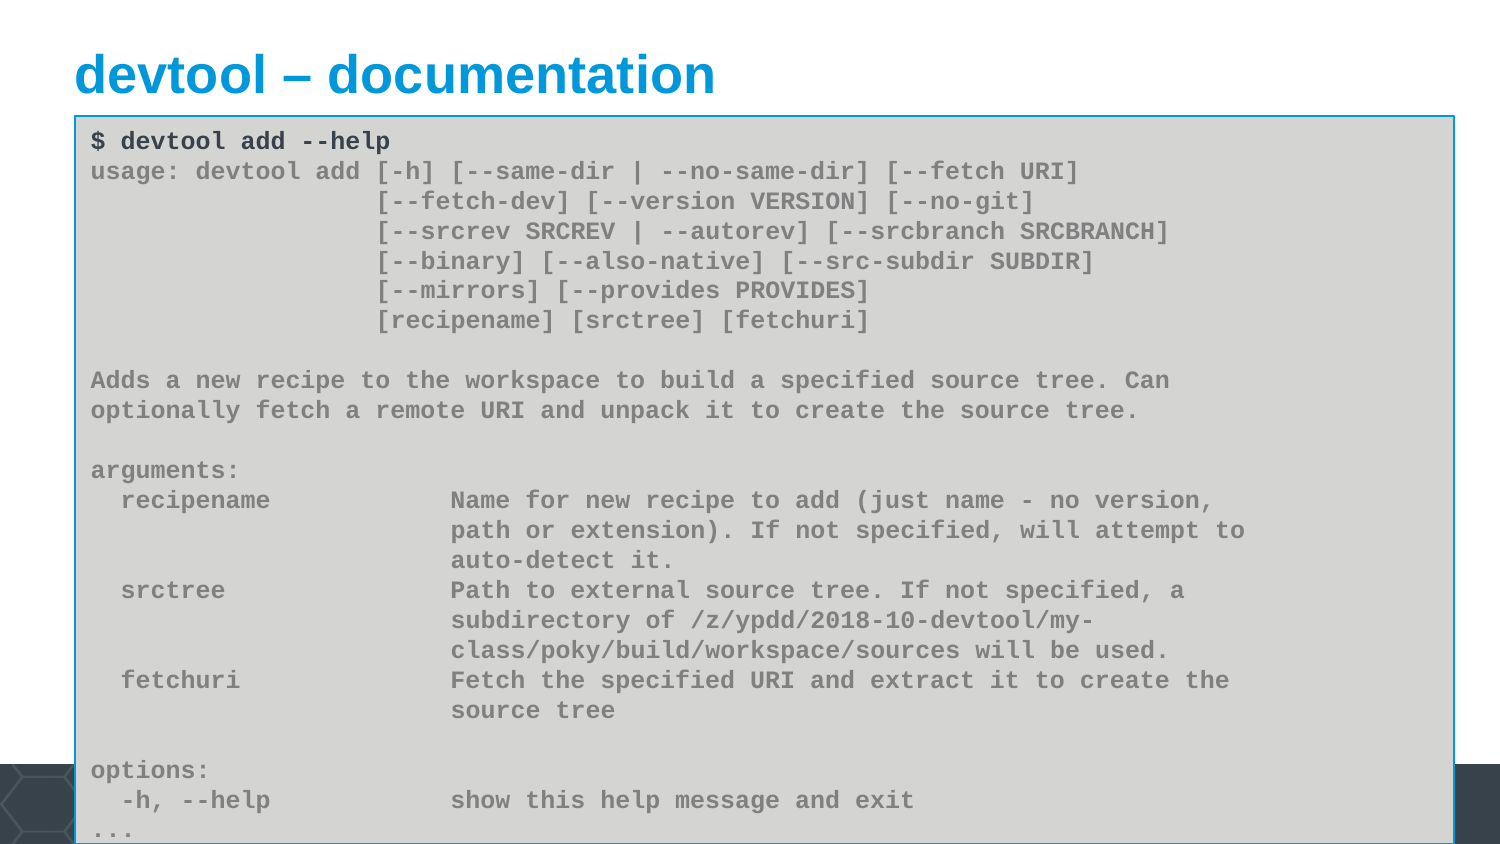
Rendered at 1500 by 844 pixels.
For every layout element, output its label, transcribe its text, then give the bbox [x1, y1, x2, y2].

text_box $ devtool add --help usage: devtool add [-h] [--same-dir | --no-same-dir] [--fetch URI] [--fetch-dev] [--version VERSION] [--no-git] [--srcrev SRCREV | --autorev] [--srcbranch SRCBRANCH] [--binary] [--also-native] [--src-subdir SUBDIR] [--mirrors] [--provides PROVIDES] [recipename] [srctree] [fetchuri] Adds a new recipe to the workspace to build a specified source tree. Can optionally fetch a remote URI and unpack it to create the source tree. arguments: recipename Name for new recipe to add (just name - no version, path or extension). If not specified, will attempt to auto-detect it. srctree Path to external source tree. If not specified, a subdirectory of /z/ypdd/2018-10-devtool/my- class/poky/build/workspace/sources will be used. fetchuri Fetch the specified URI and extract it to create the source tree options: -h, --help show this help message and exit ... [74, 115, 1455, 844]
text_box devtool – documentation [74, 50, 1424, 115]
picture [0, 0, 1500, 844]
